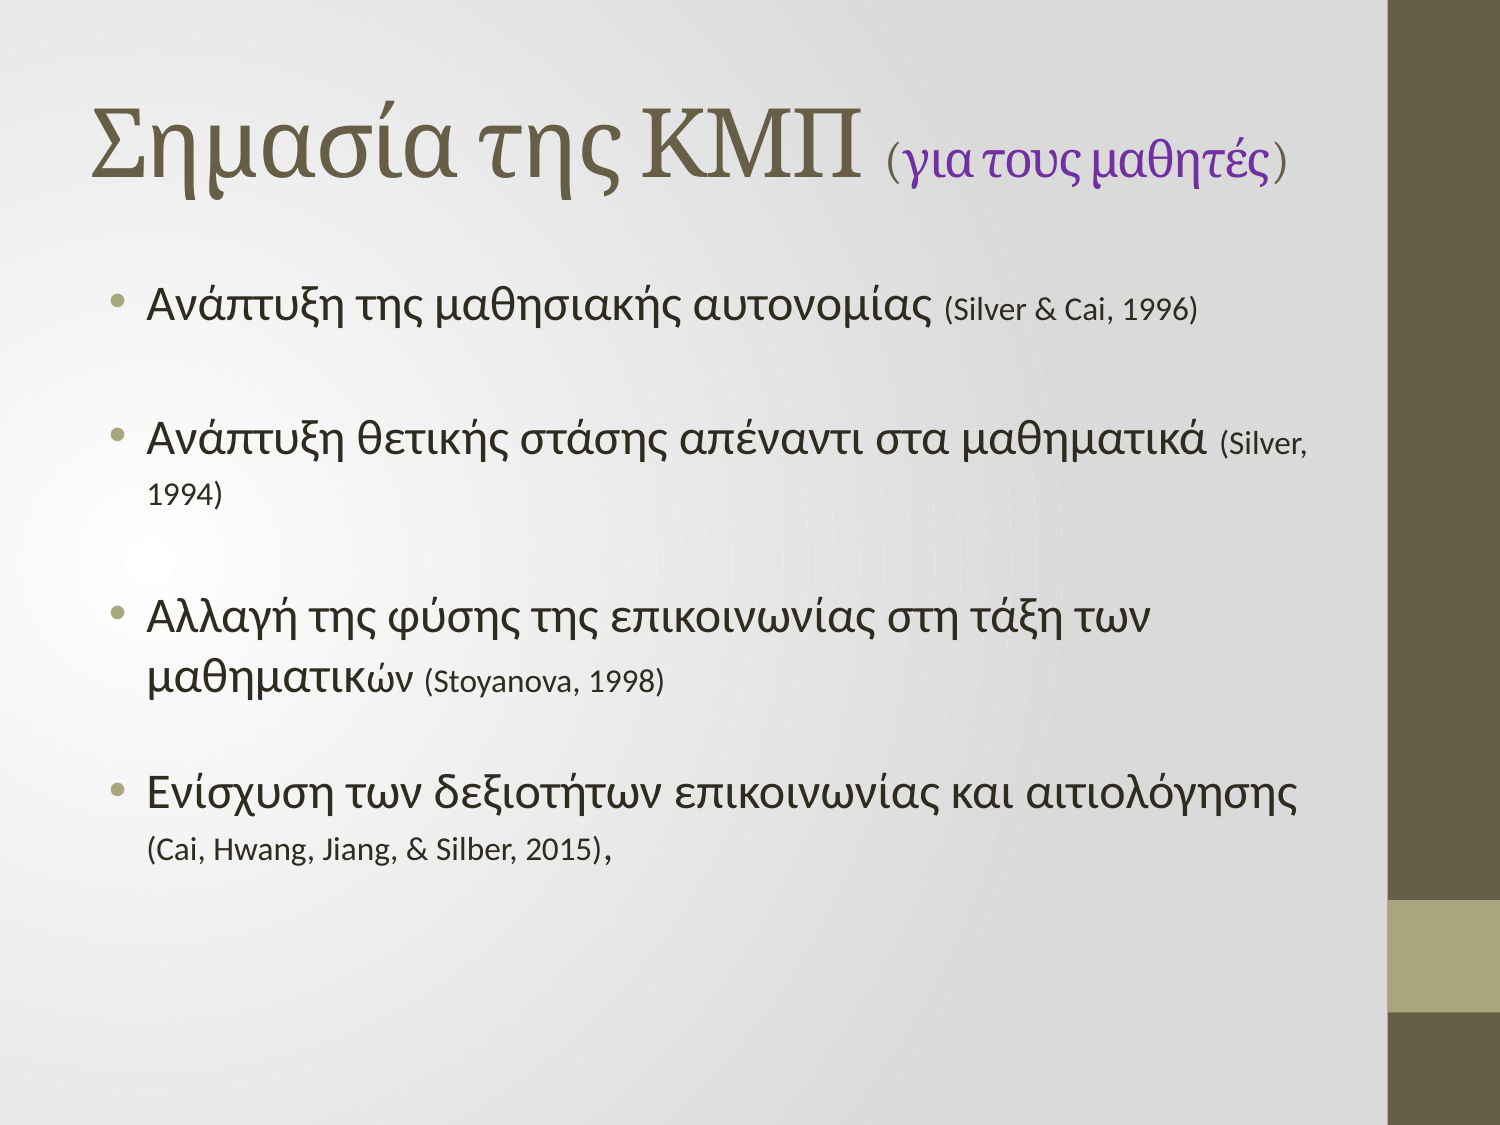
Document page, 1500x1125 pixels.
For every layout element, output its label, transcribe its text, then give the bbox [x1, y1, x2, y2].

list Ανάπτυξη της μαθησιακής αυτονομίας (Silver & Cai, 1996) Ανάπτυξη θετικής στάσης απέναντι στα μαθηματικά (Silver, 1994) Αλλαγή της φύσης της επικοινωνίας στη τάξη των μαθηματικών (Stoyanova, 1998) Ενίσχυση των δεξιοτήτων επικοινωνίας και αιτιολόγησης (Cai, Hwang, Jiang, & Silber, 2015), [75, 262, 1325, 1050]
title Σημασία της ΚΜΠ (για τους μαθητές) [75, 45, 1325, 233]
